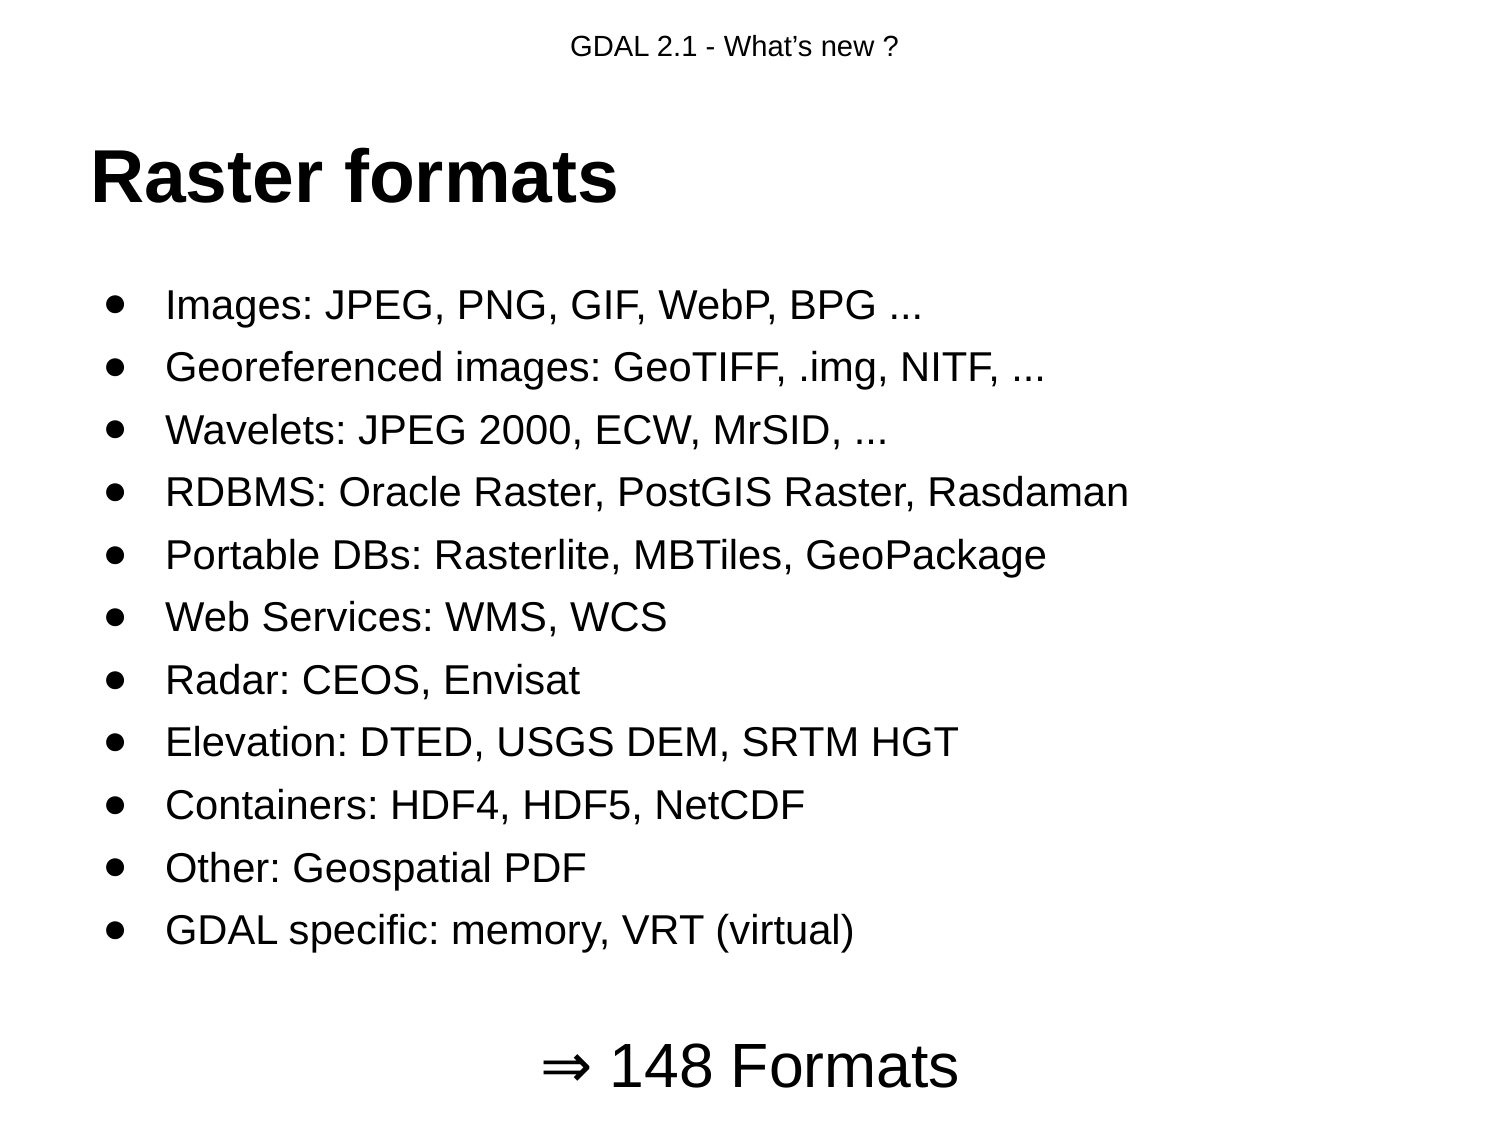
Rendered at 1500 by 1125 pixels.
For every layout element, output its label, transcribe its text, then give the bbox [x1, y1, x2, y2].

list Images: JPEG, PNG, GIF, WebP, BPG ... Georeferenced images: GeoTIFF, .img, NITF, ... Wavelets: JPEG 2000, ECW, MrSID, ... RDBMS: Oracle Raster, PostGIS Raster, Rasdaman Portable DBs: Rasterlite, MBTiles, GeoPackage Web Services: WMS, WCS Radar: CEOS, Envisat Elevation: DTED, USGS DEM, SRTM HGT Containers: HDF4, HDF5, NetCDF Other: Geospatial PDF GDAL specific: memory, VRT (virtual) ⇒ 148 Formats [75, 262, 1425, 1078]
title Raster formats [75, 45, 1425, 233]
